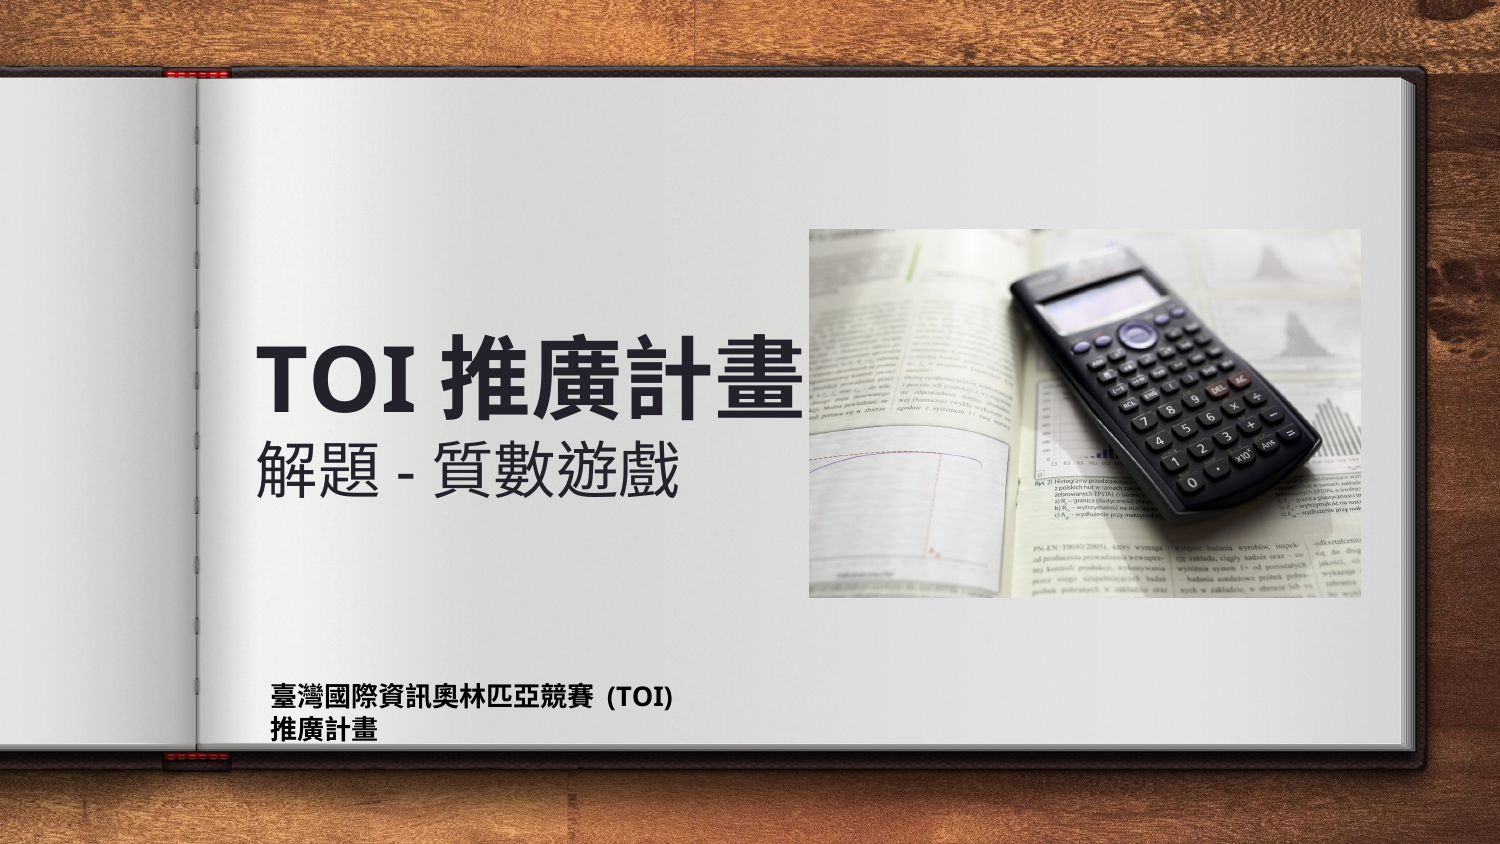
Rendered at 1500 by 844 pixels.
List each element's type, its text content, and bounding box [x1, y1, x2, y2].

text_box TOI推廣計畫 解題-質數遊戲 [240, 262, 809, 565]
picture [809, 229, 1361, 598]
